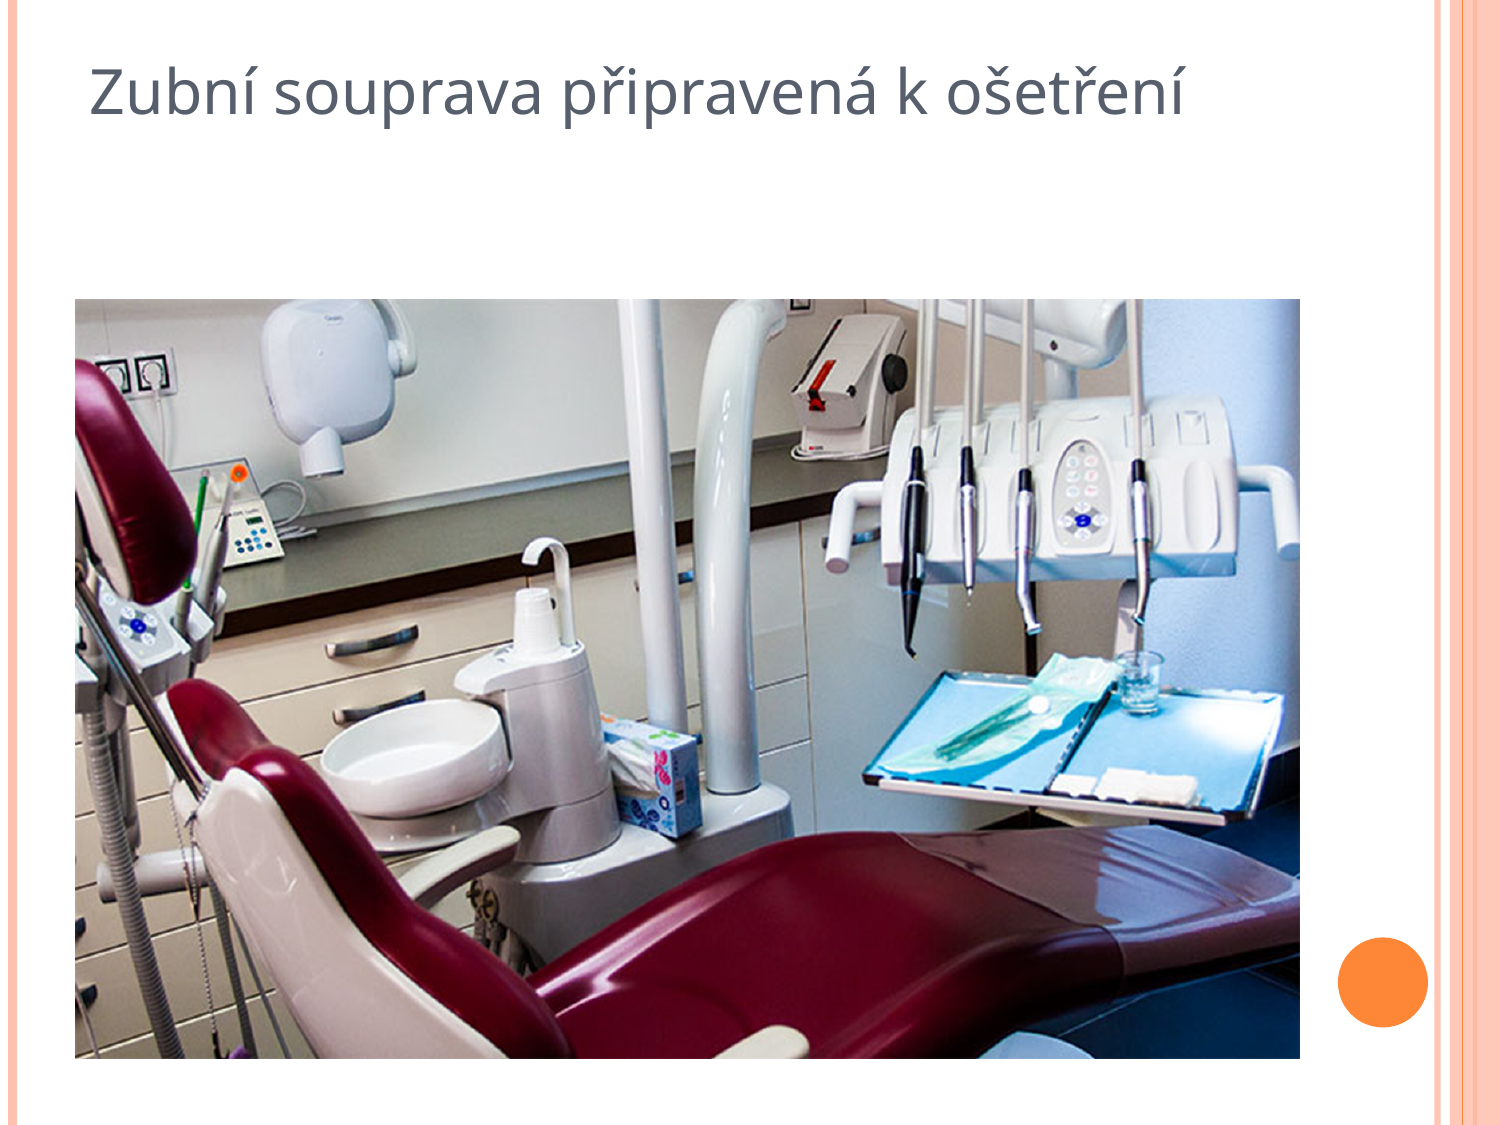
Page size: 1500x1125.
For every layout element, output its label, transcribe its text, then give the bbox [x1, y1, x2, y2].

title Zubní souprava připravená k ošetření [75, 45, 1300, 233]
picture [75, 299, 1300, 1059]
